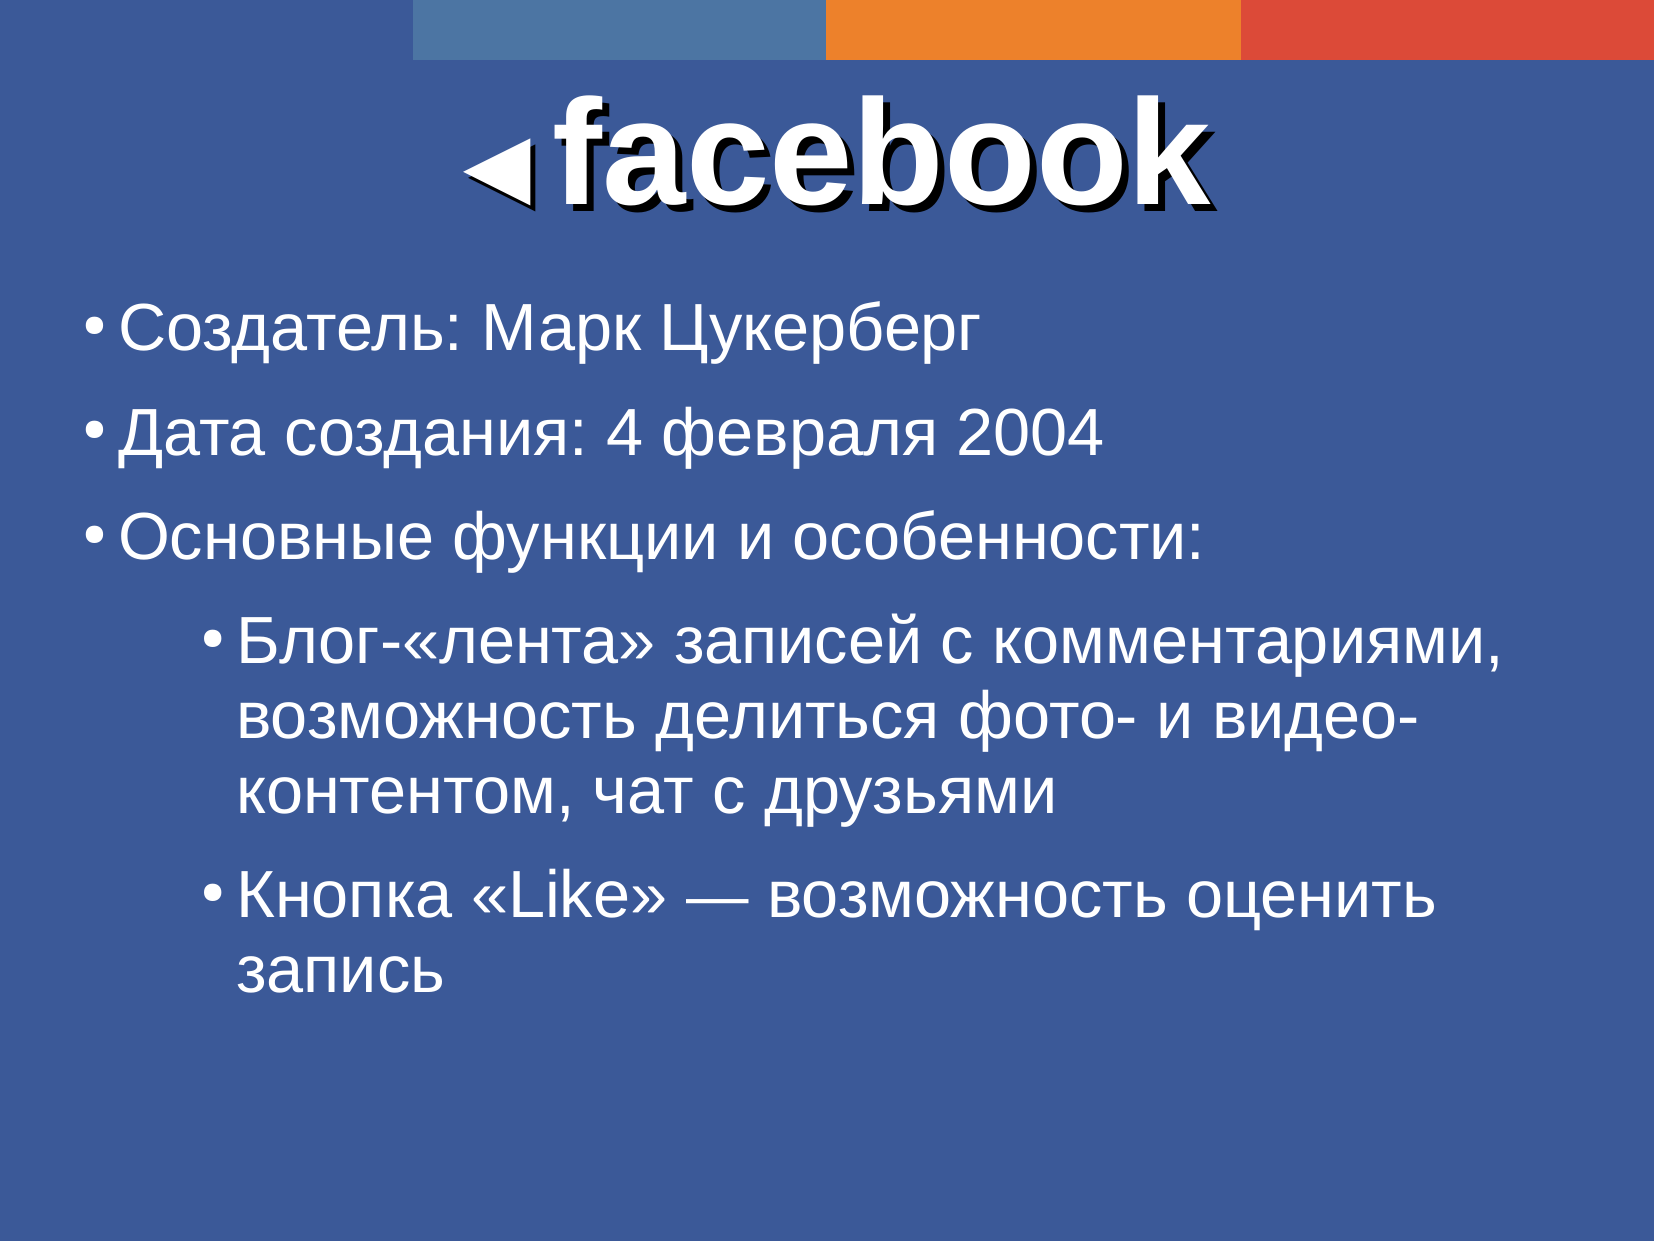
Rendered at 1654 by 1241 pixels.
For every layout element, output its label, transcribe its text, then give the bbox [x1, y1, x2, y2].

list Создатель: Марк Цукерберг Дата создания: 4 февраля 2004 Основные функции и особенности: Блог-«лента» записей с комментариями, возможность делиться фото- и видео-контентом, чат с друзьями Кнопка «Like» — возможность оценить запись [82, 290, 1571, 1010]
title ◄facebook [82, 49, 1571, 257]
